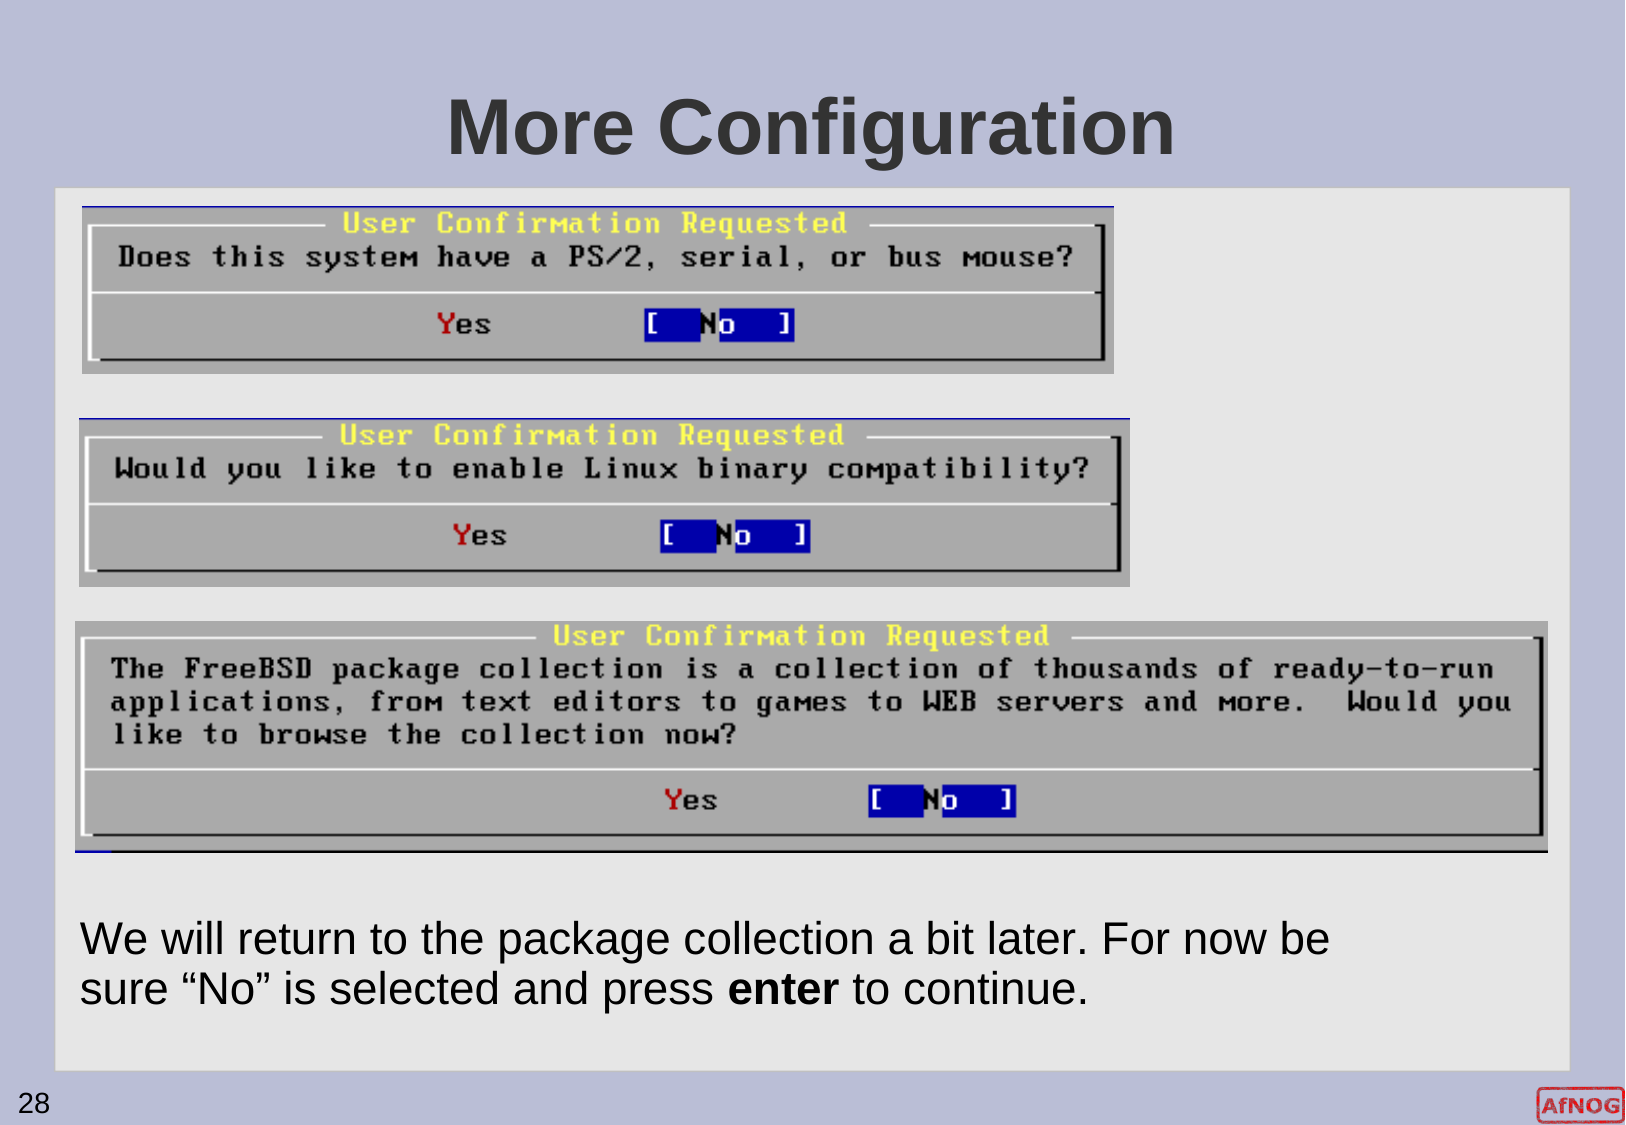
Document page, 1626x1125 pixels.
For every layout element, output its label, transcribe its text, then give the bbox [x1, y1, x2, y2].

picture [1535, 1085, 1626, 1125]
title More Configuration [54, 44, 1571, 215]
picture [82, 206, 1114, 374]
picture [79, 418, 1130, 588]
picture [75, 621, 1548, 853]
text_box We will return to the package collection a bit later. For now be sure “No” is selected and press enter to continue. [64, 908, 1394, 1024]
